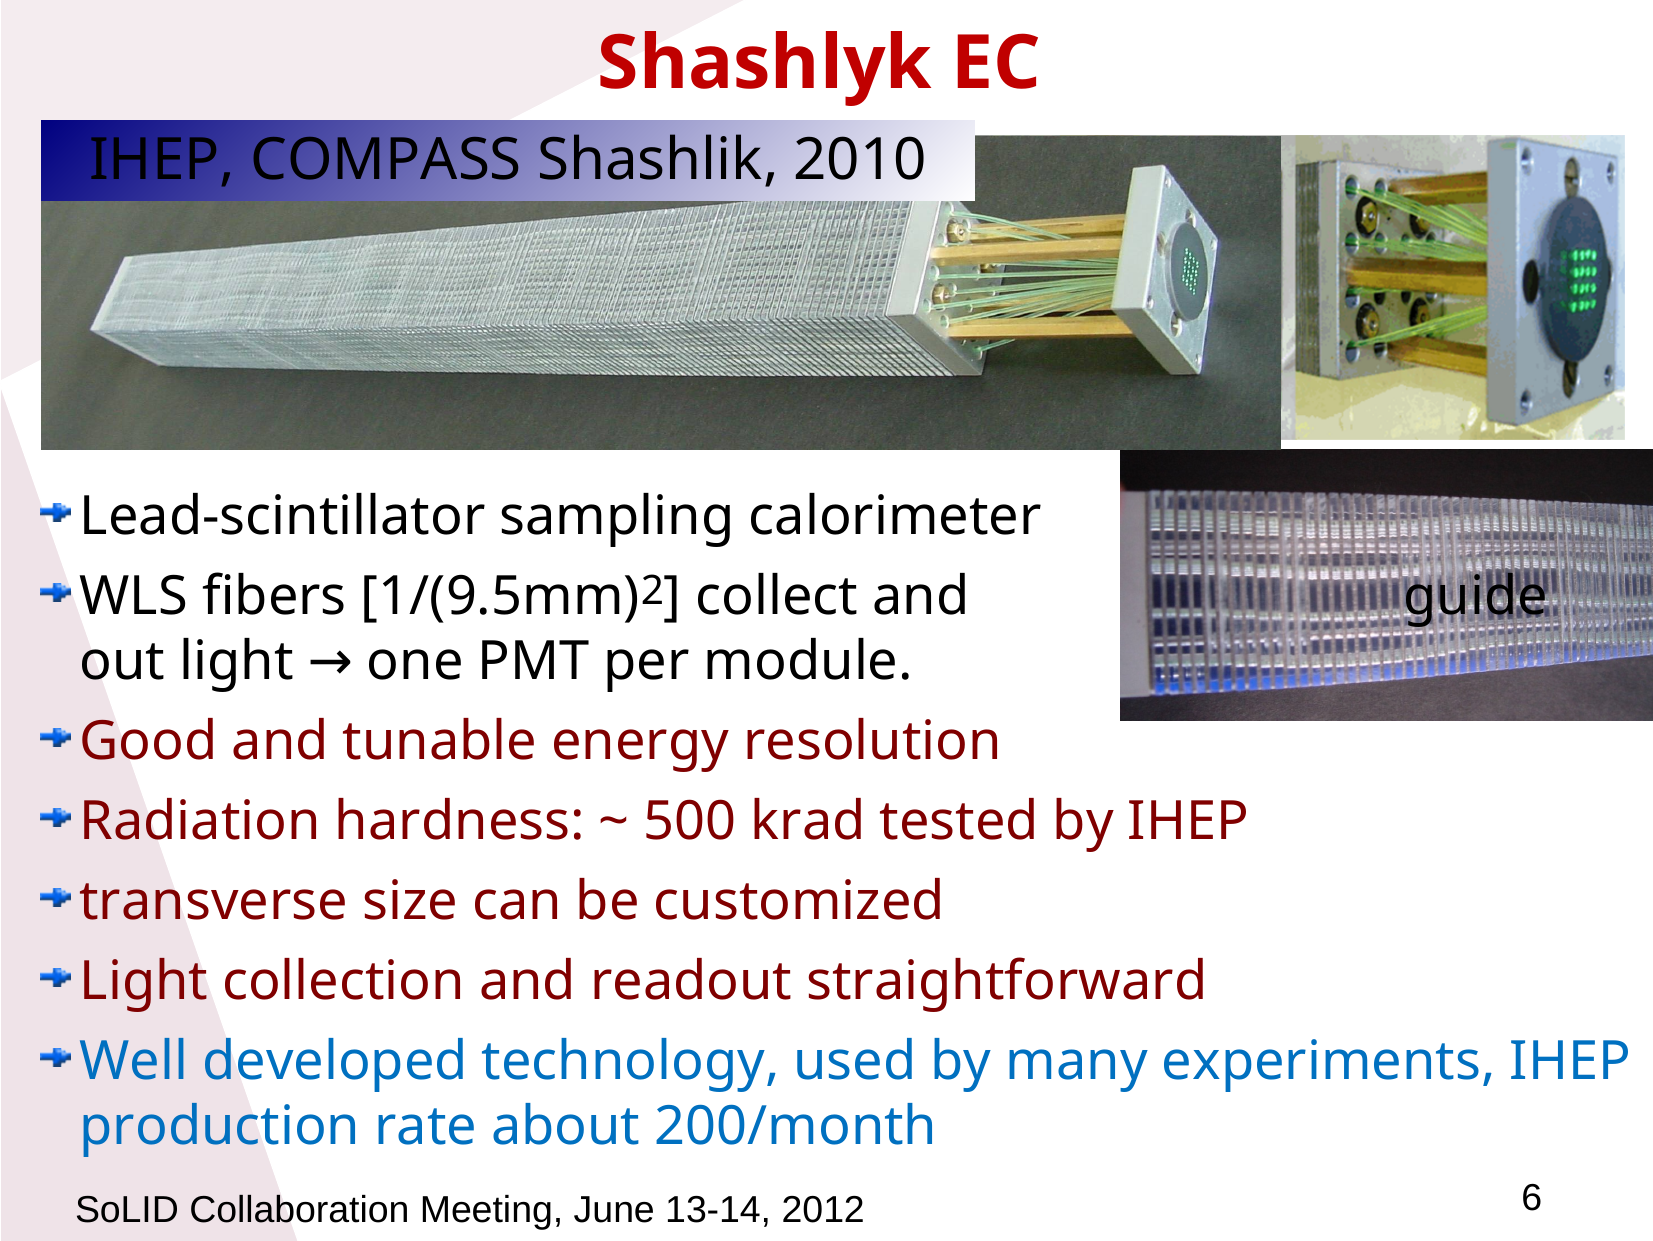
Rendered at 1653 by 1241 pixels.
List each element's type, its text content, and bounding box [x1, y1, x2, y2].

text_box IHEP, COMPASS Shashlik, 2010 [41, 120, 975, 201]
text_box Lead-scintillator sampling calorimeter WLS fibers [1/(9.5mm)2] collect and guide out light → one PMT per module. Good and tunable energy resolution Radiation hardness: ~ 500 krad tested by IHEP transverse size can be customized Light collection and readout straightforward Well developed technology, used by many experiments, IHEP production rate about 200/month [25, 472, 1649, 1163]
title Shashlyk EC [68, 13, 1571, 134]
picture [41, 134, 1653, 721]
